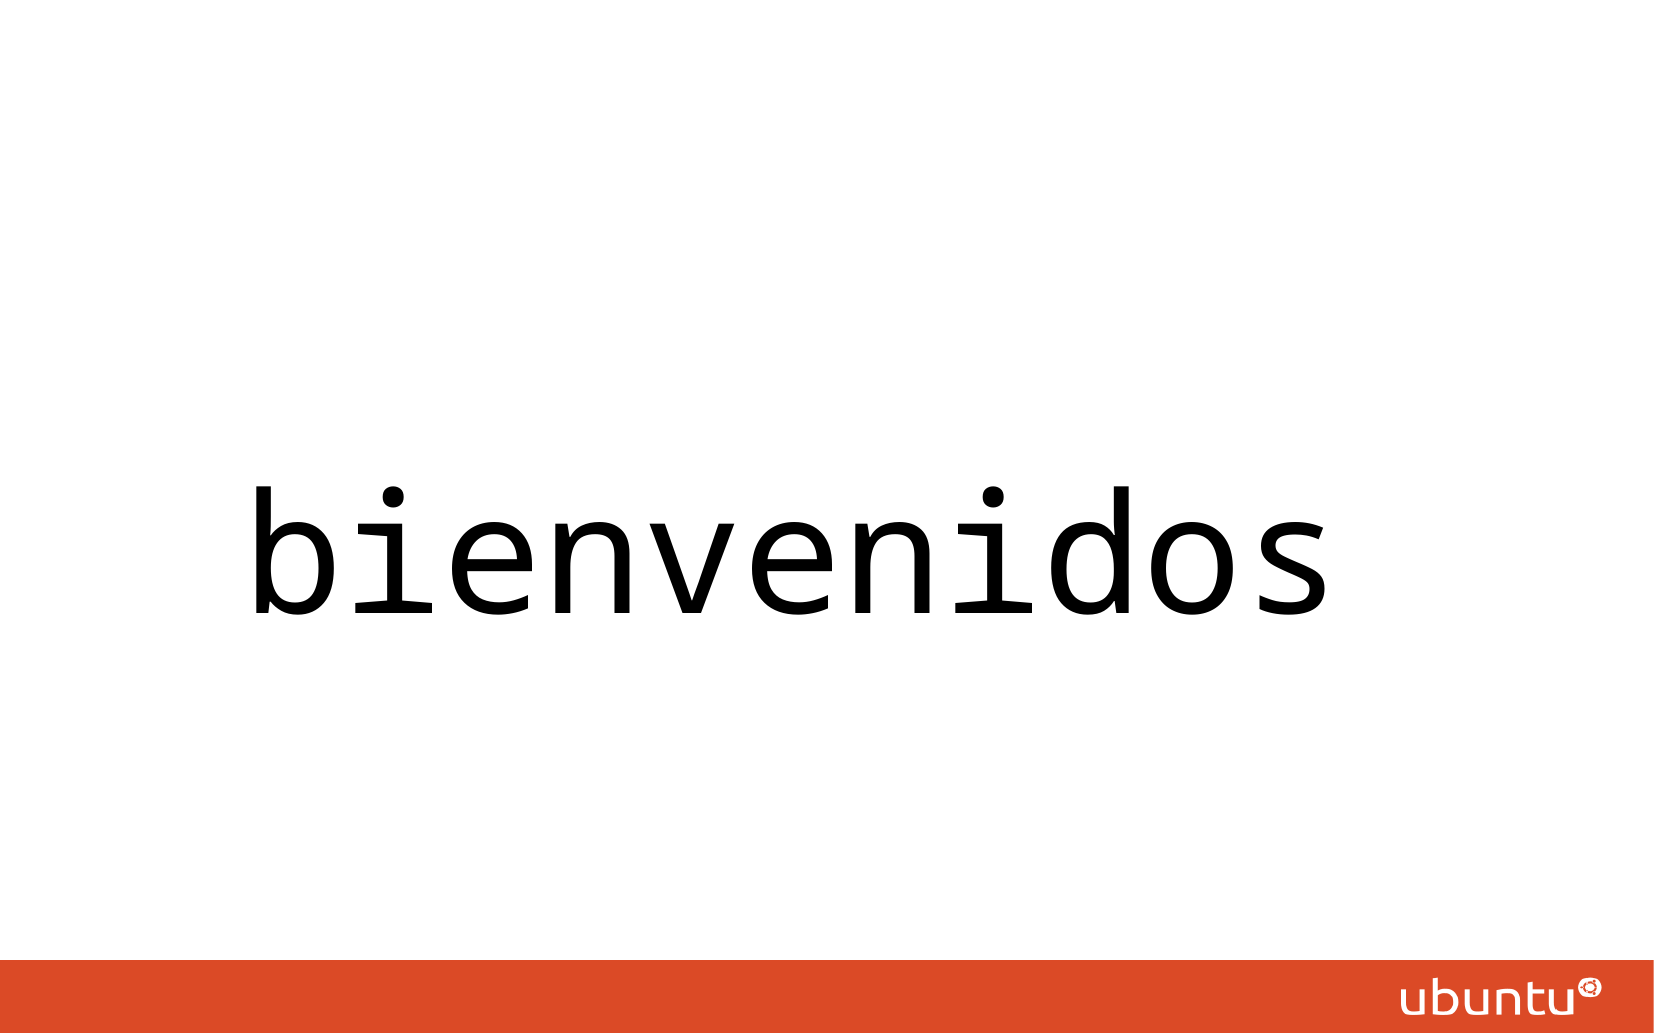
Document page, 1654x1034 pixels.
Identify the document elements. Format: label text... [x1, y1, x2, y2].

list bienvenidos [37, 86, 1549, 769]
picture [0, 960, 1654, 1033]
